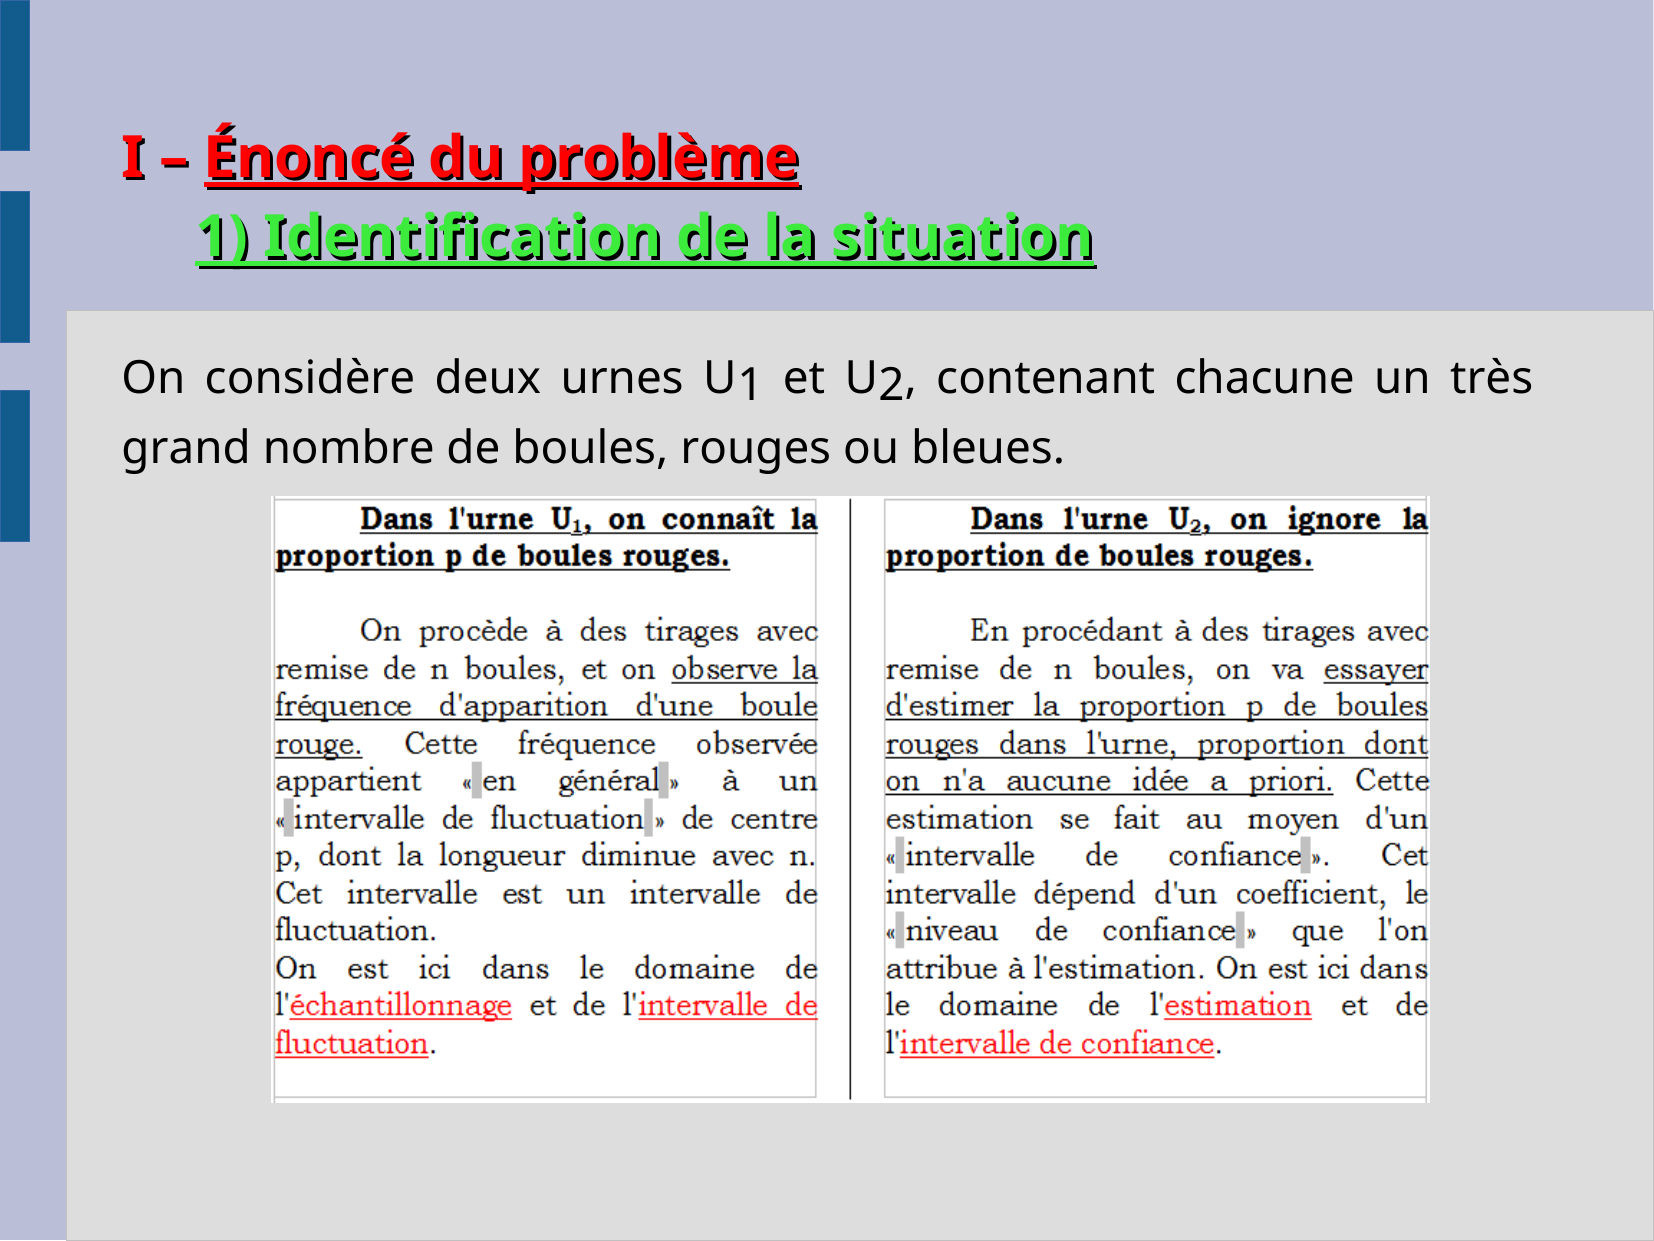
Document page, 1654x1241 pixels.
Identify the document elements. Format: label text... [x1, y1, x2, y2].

picture [271, 496, 1430, 1103]
title I – Énoncé du problème 1) Identification de la situation [121, 91, 1534, 299]
list On considère deux urnes U1 et U2, contenant chacune un très grand nombre de boules, rouges ou bleues. [121, 344, 1534, 1127]
